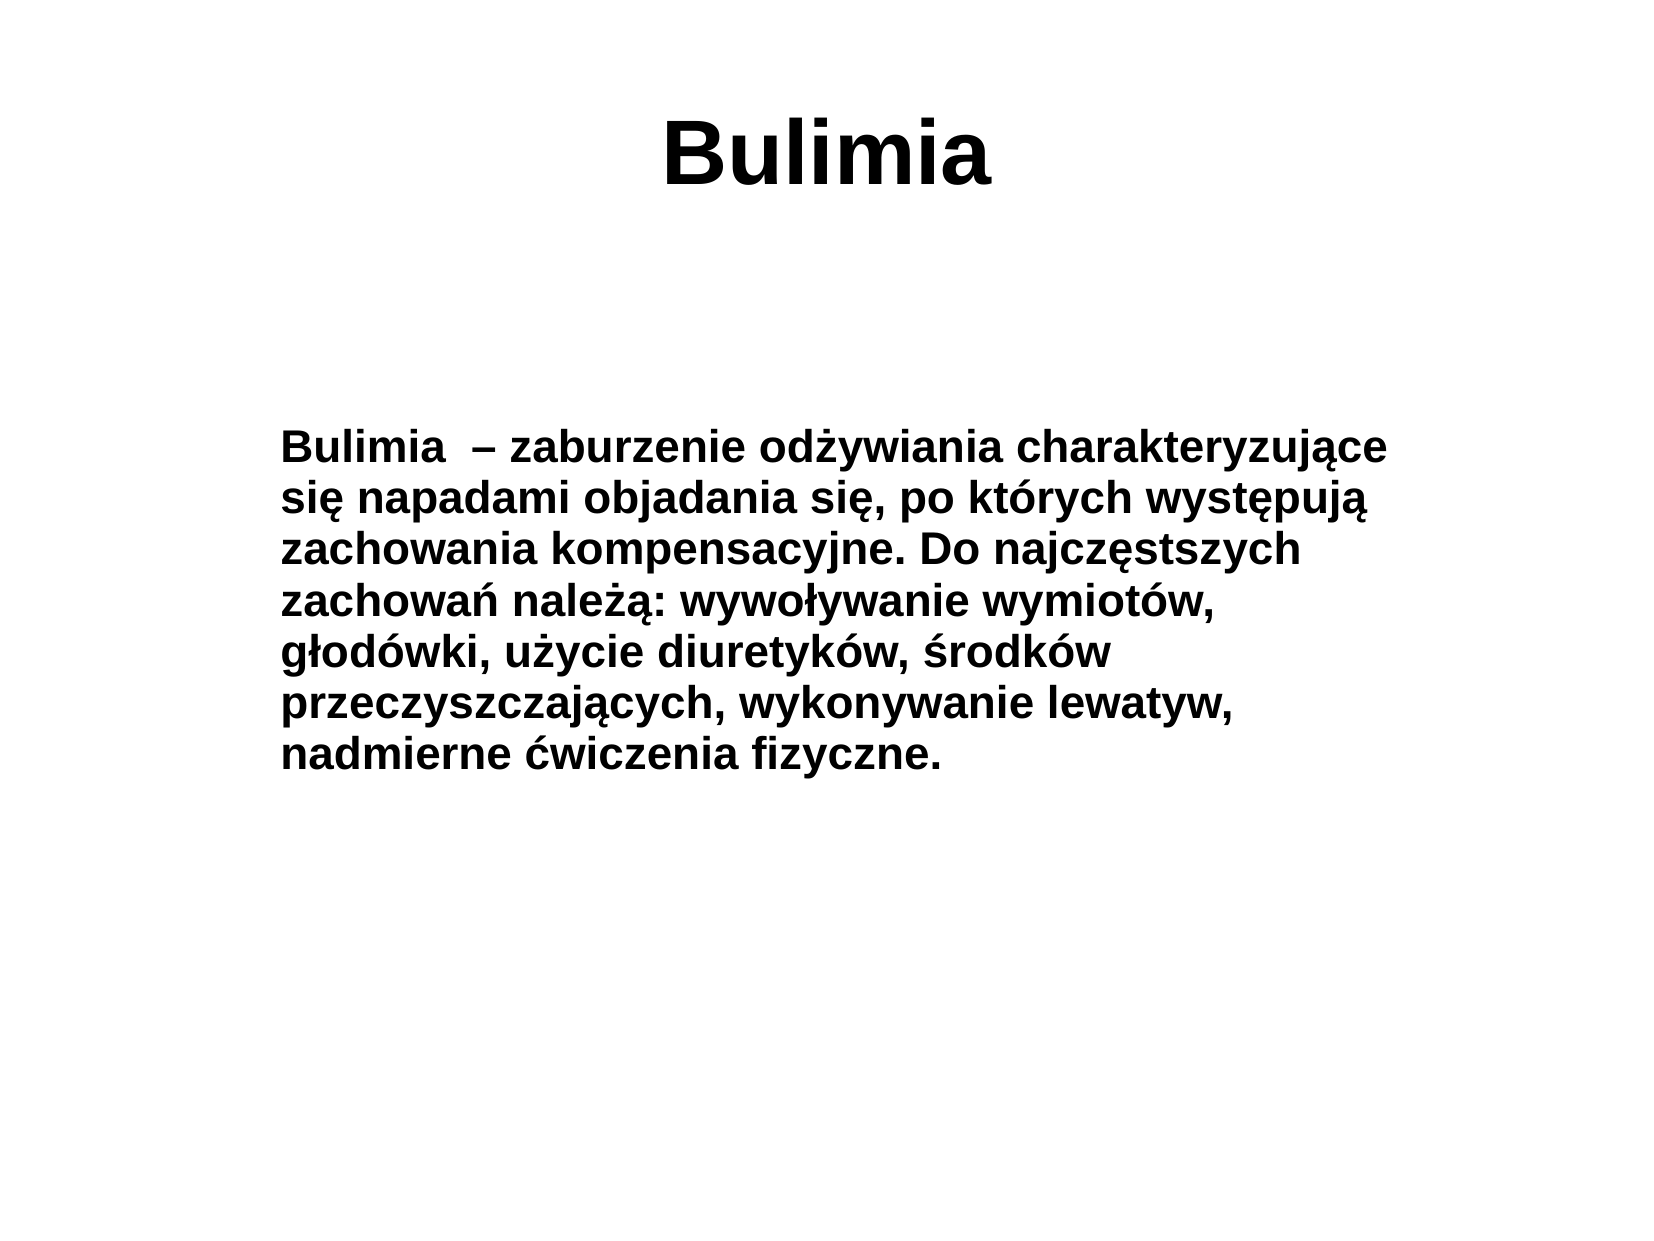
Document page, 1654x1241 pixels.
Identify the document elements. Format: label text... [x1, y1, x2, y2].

title Bulimia [82, 49, 1571, 257]
text_box Bulimia – zaburzenie odżywiania charakteryzujące się napadami objadania się, po których występują zachowania kompensacyjne. Do najczęstszych zachowań należą: wywoływanie wymiotów, głodówki, użycie diuretyków, środków przeczyszczających, wykonywanie lewatyw, nadmierne ćwiczenia fizyczne. [265, 413, 1435, 795]
